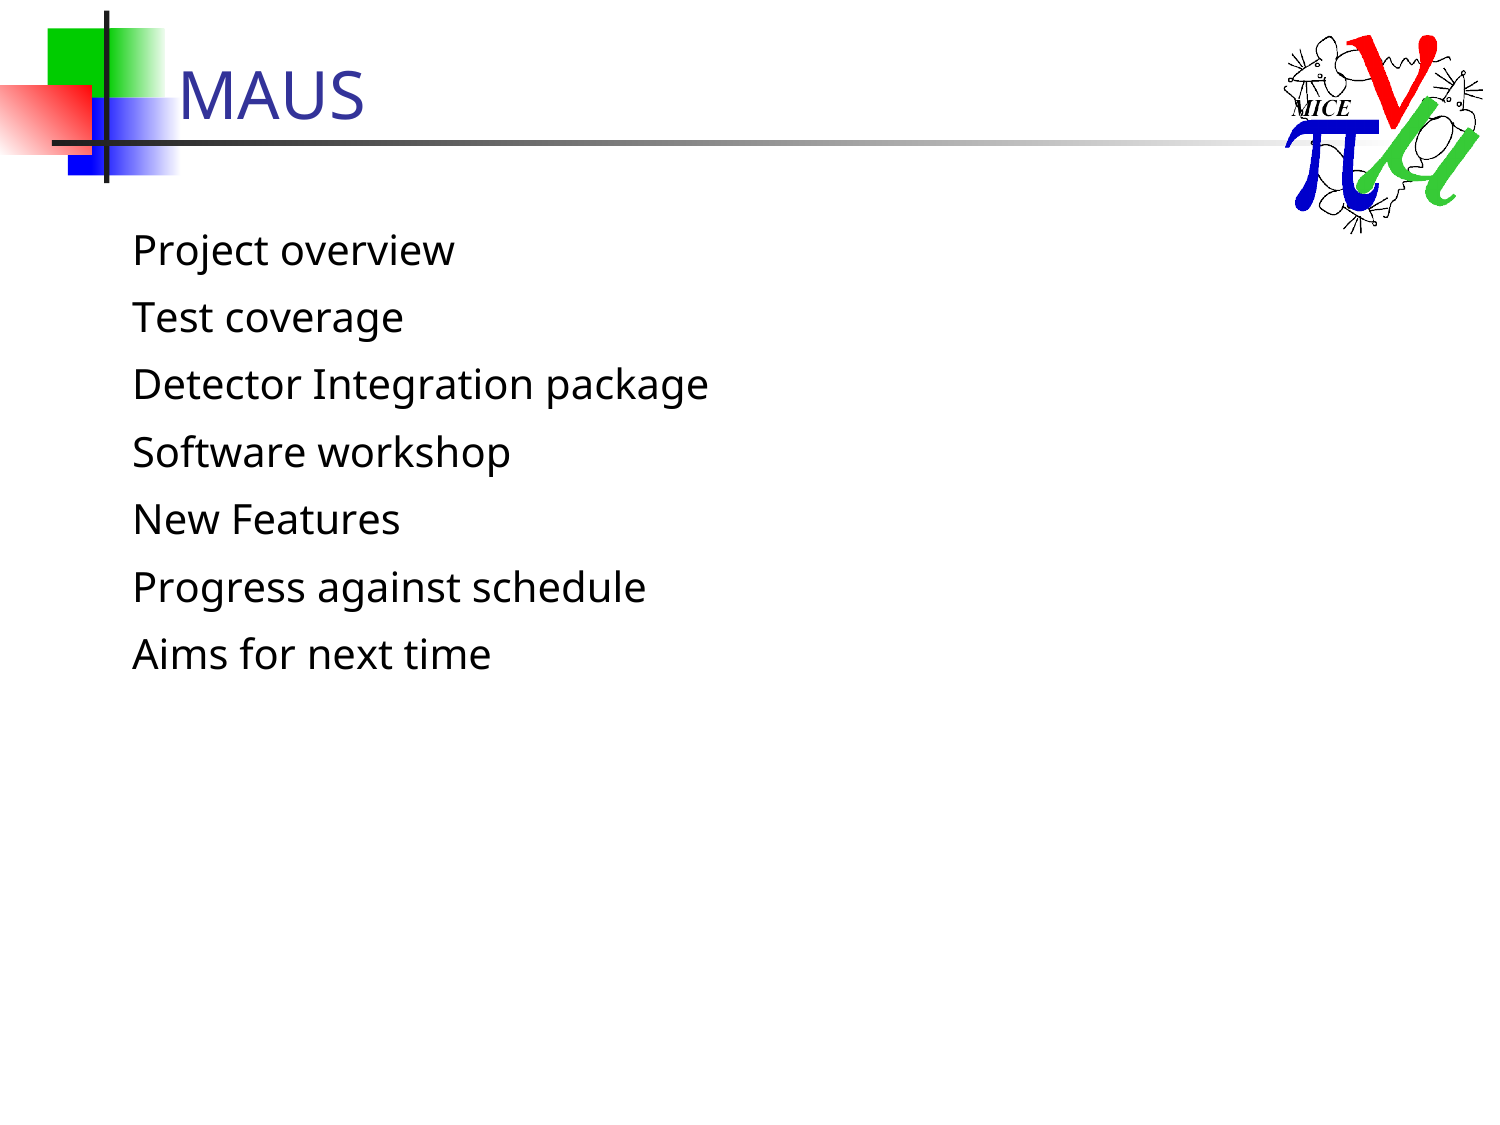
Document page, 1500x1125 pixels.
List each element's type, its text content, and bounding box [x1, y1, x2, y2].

title MAUS [162, 0, 1441, 188]
list Project overview Test coverage Detector Integration package Software workshop New Features Progress against schedule Aims for next time [117, 212, 1393, 655]
picture [1264, 5, 1500, 251]
